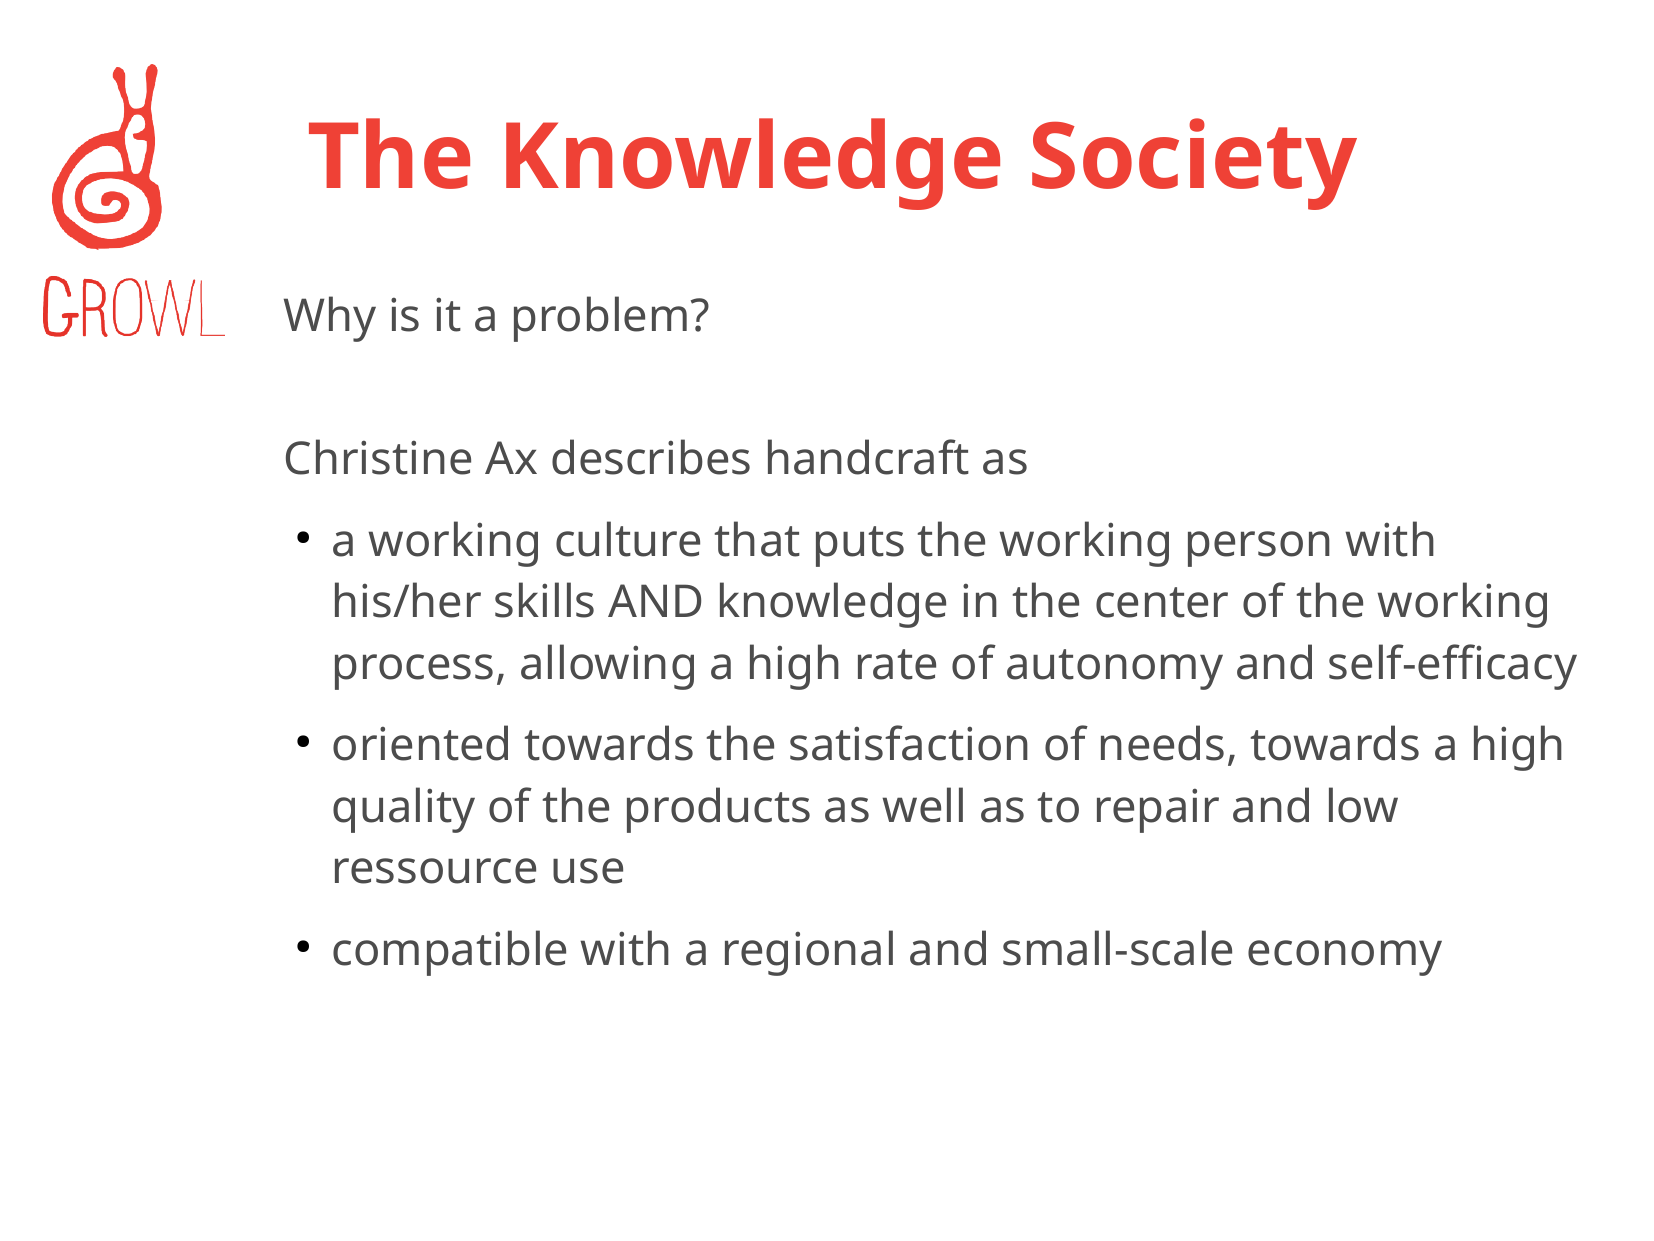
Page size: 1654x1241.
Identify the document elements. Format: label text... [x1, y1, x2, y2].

picture [43, 64, 225, 337]
list Why is it a problem? Christine Ax describes handcraft as a working culture that puts the working person with his/her skills AND knowledge in the center of the working process, allowing a high rate of autonomy and self-efficacy oriented towards the satisfaction of needs, towards a high quality of the products as well as to repair and low ressource use compatible with a regional and small-scale economy [283, 283, 1597, 1040]
title The Knowledge Society [307, 49, 1571, 257]
